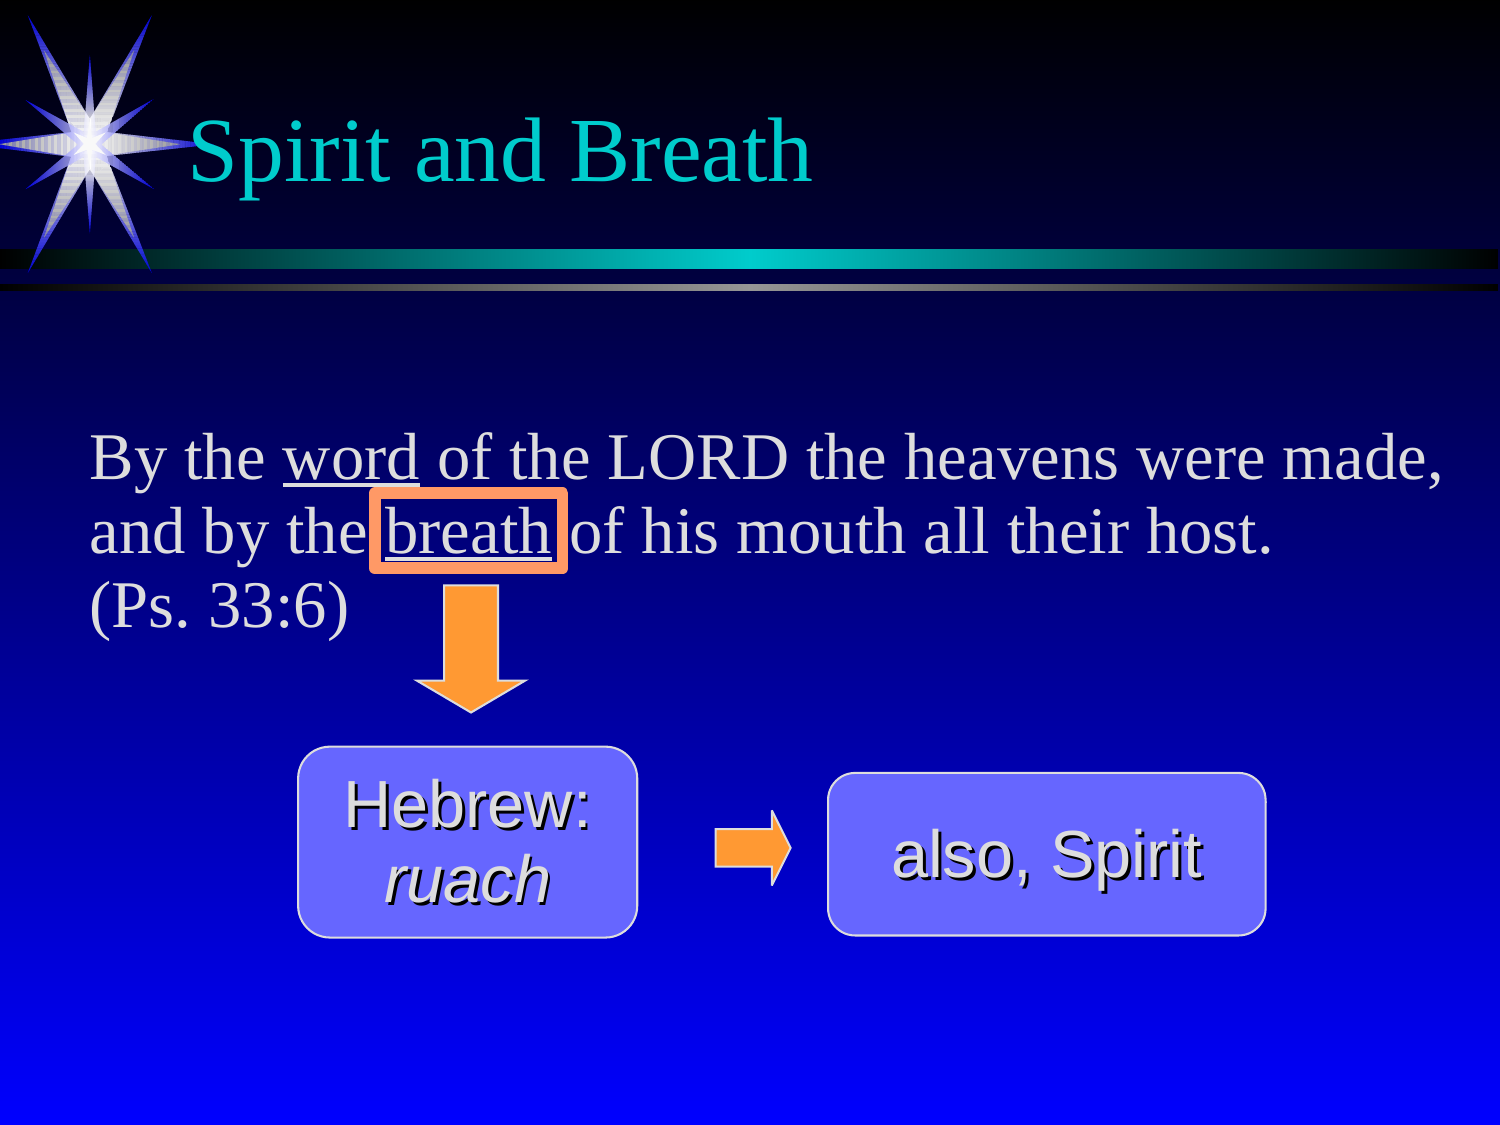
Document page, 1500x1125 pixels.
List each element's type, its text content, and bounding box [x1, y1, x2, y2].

text_box 20 [38, 43, 48, 49]
text_box 20 [131, 239, 141, 245]
text_box 20 [181, 140, 187, 148]
text_box 20 [131, 43, 142, 49]
title Spirit and Breath [187, 56, 1463, 244]
text_box 20 [134, 107, 138, 117]
text_box 20 [38, 239, 49, 245]
text_box also, Spirit [828, 772, 1266, 936]
text_box [416, 585, 526, 713]
text_box By the word of the LORD the heavens were made, and by the breath of his mouth all their host. (Ps. 33:6) [75, 412, 1500, 650]
text_box [715, 810, 791, 886]
text_box Hebrew: ruach [298, 746, 638, 938]
